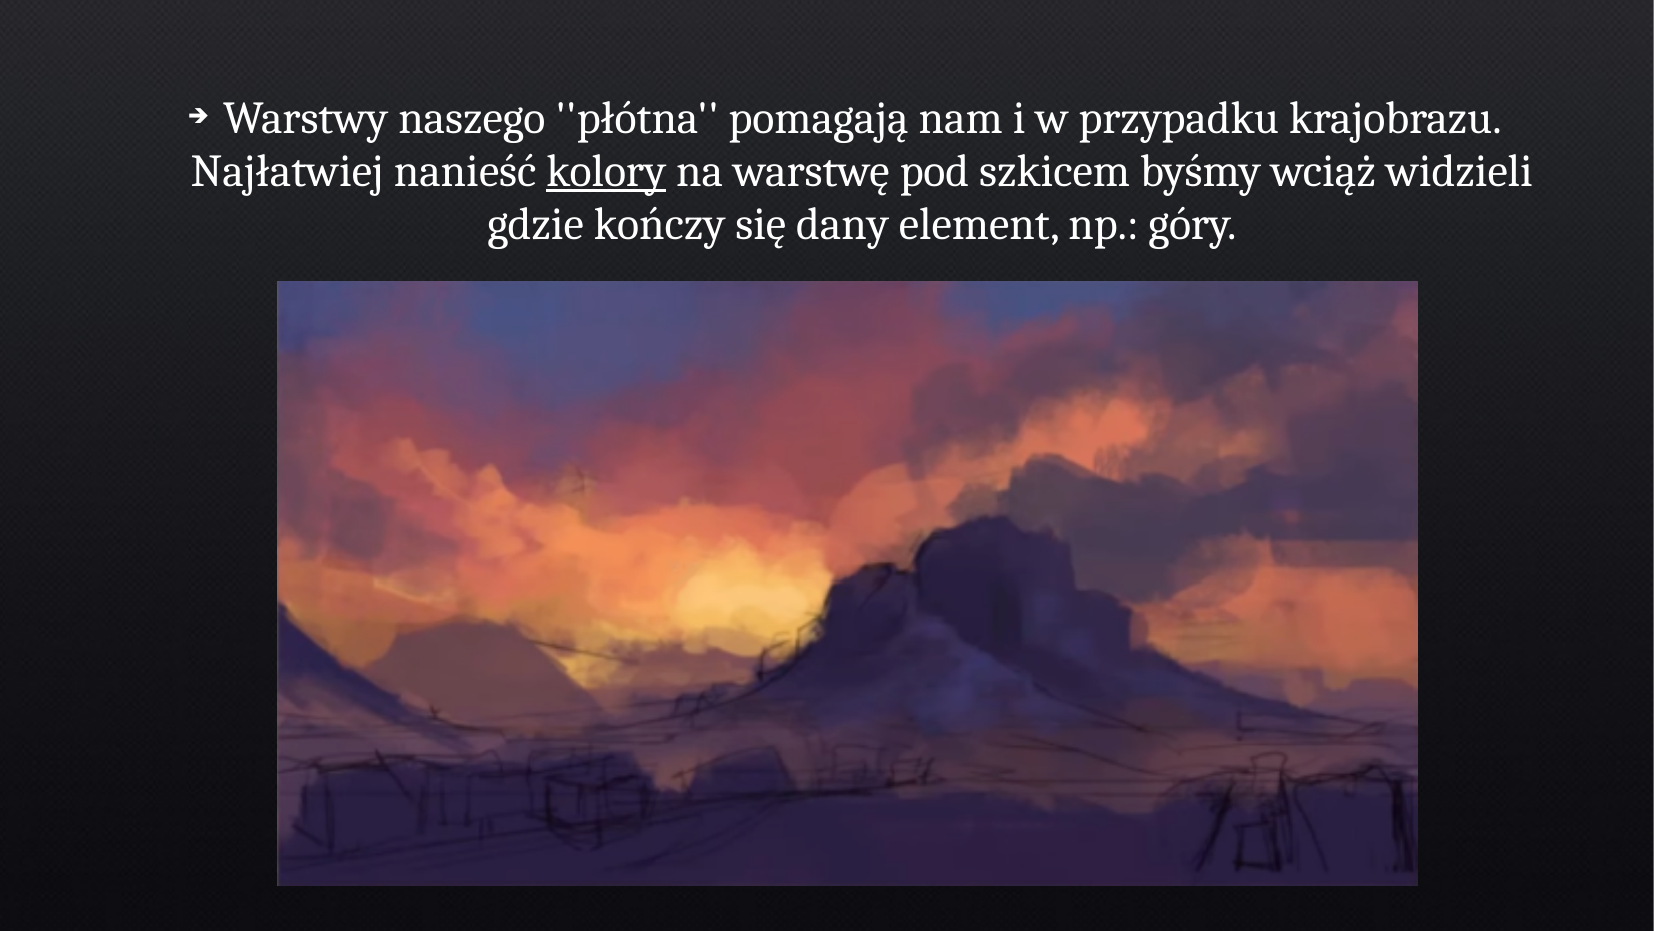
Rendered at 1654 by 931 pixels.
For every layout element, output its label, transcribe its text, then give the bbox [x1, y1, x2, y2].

subtitle Warstwy naszego ''płótna'' pomagają nam i w przypadku krajobrazu. Najłatwiej nanieść kolory na warstwę pod szkicem byśmy wciąż widzieli gdzie kończy się dany element, np.: góry. [141, 0, 1548, 532]
picture [0, 0, 1654, 931]
